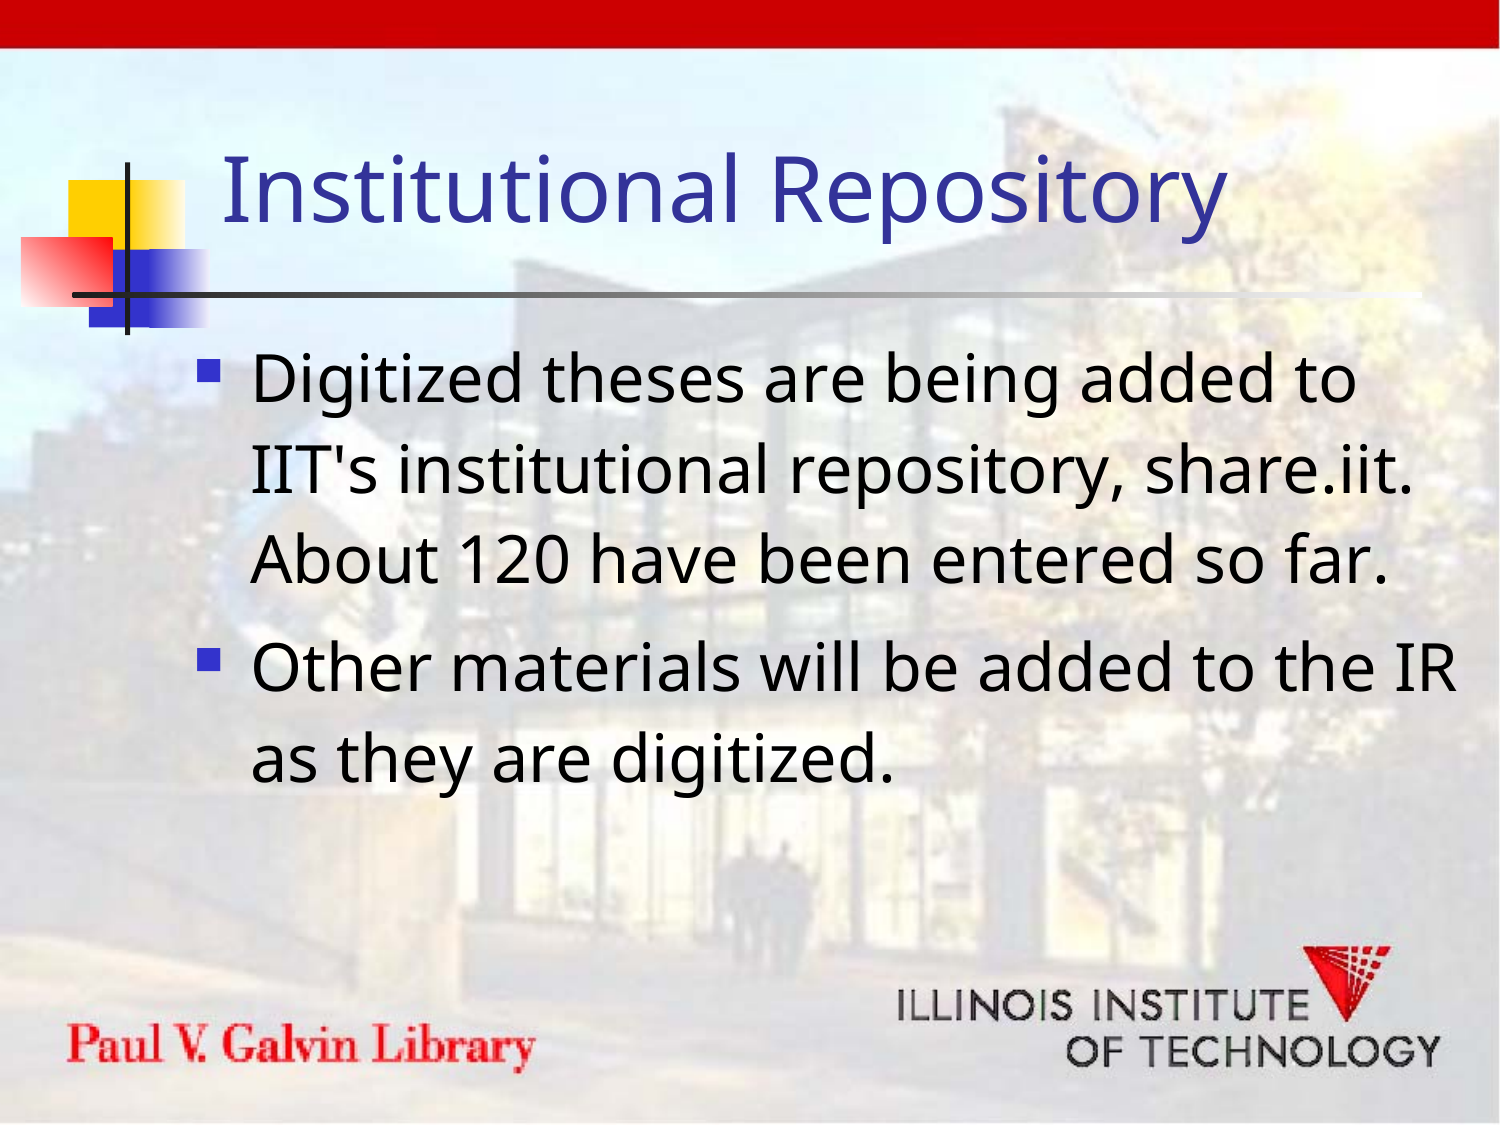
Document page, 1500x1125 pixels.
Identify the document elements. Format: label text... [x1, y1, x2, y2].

list Digitized theses are being added to IIT's institutional repository, share.iit. About 120 have been entered so far. Other materials will be added to the IR as they are digitized. [193, 331, 1469, 992]
picture [0, 0, 1500, 1125]
title Institutional Repository [221, 74, 1500, 300]
